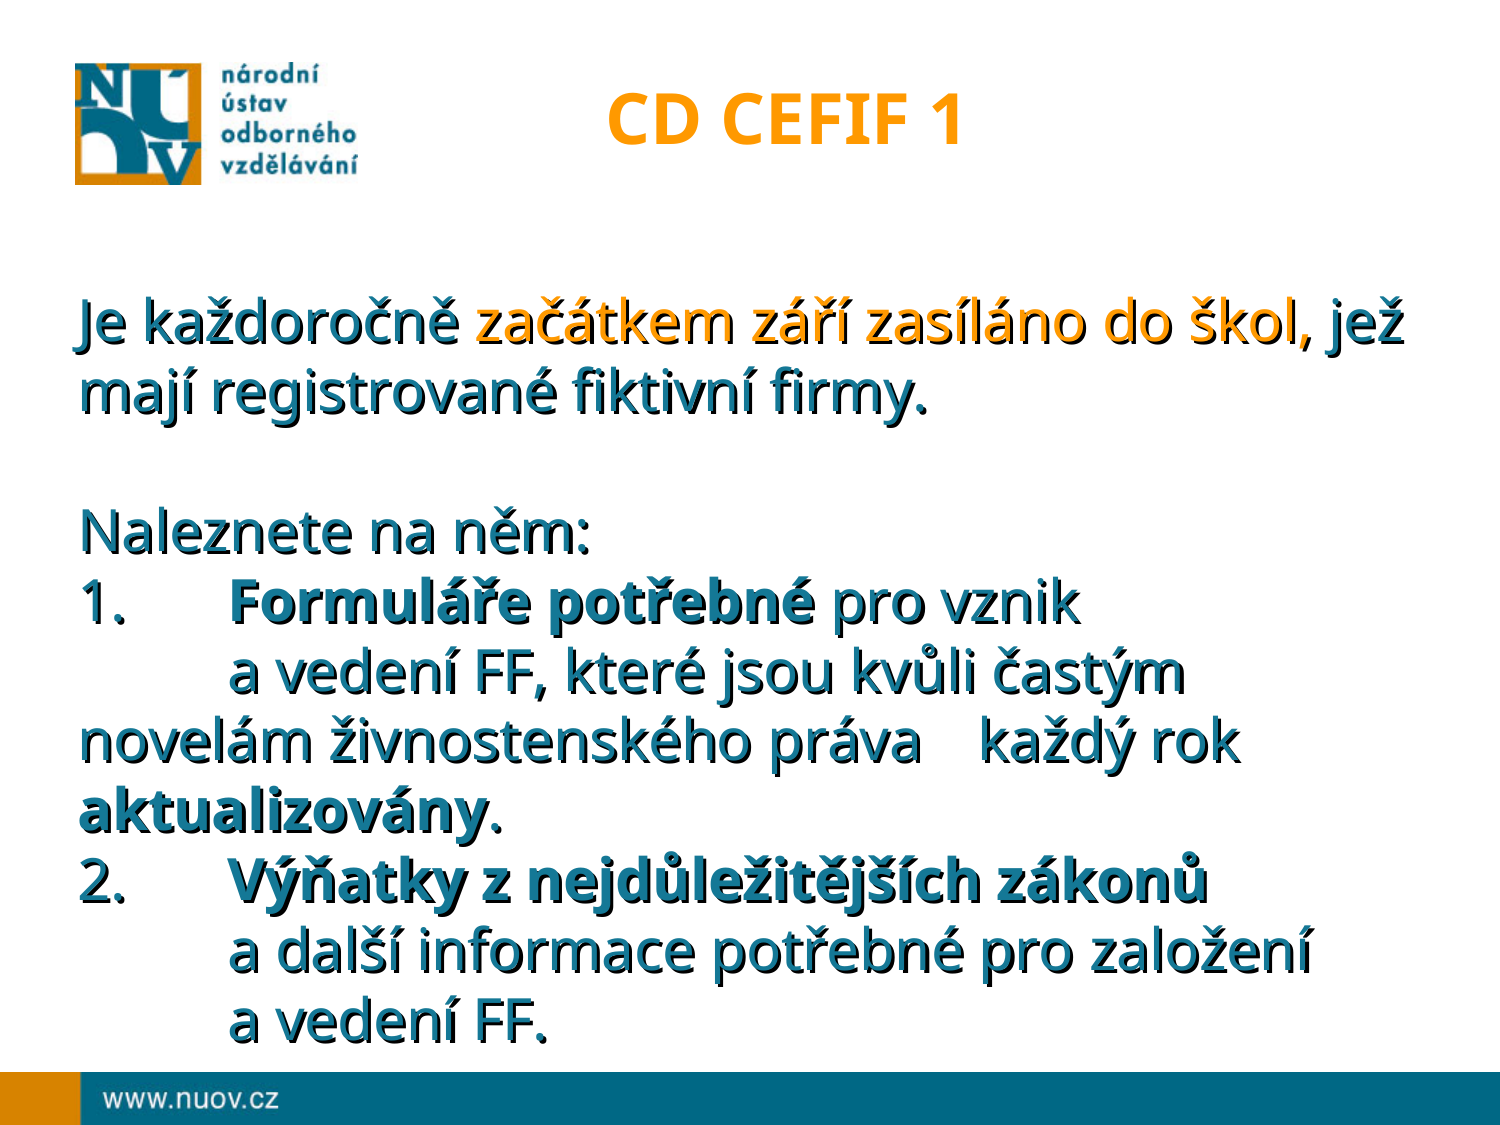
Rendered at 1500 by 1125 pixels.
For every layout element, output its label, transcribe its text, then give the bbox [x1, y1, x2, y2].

text_box [75, 62, 358, 185]
text_box Je každoročně začátkem září zasíláno do škol, jež mají registrované fiktivní firmy. Naleznete na něm: 1. Formuláře potřebné pro vznik a vedení FF, které jsou kvůli častým novelám živnostenského práva každý rok aktualizovány. 2. Výňatky z nejdůležitějších zákonů a další informace potřebné pro založení a vedení FF. [62, 275, 1438, 1061]
title CD CEFIF 1 [374, 24, 1475, 188]
text_box [0, 1072, 1500, 1125]
